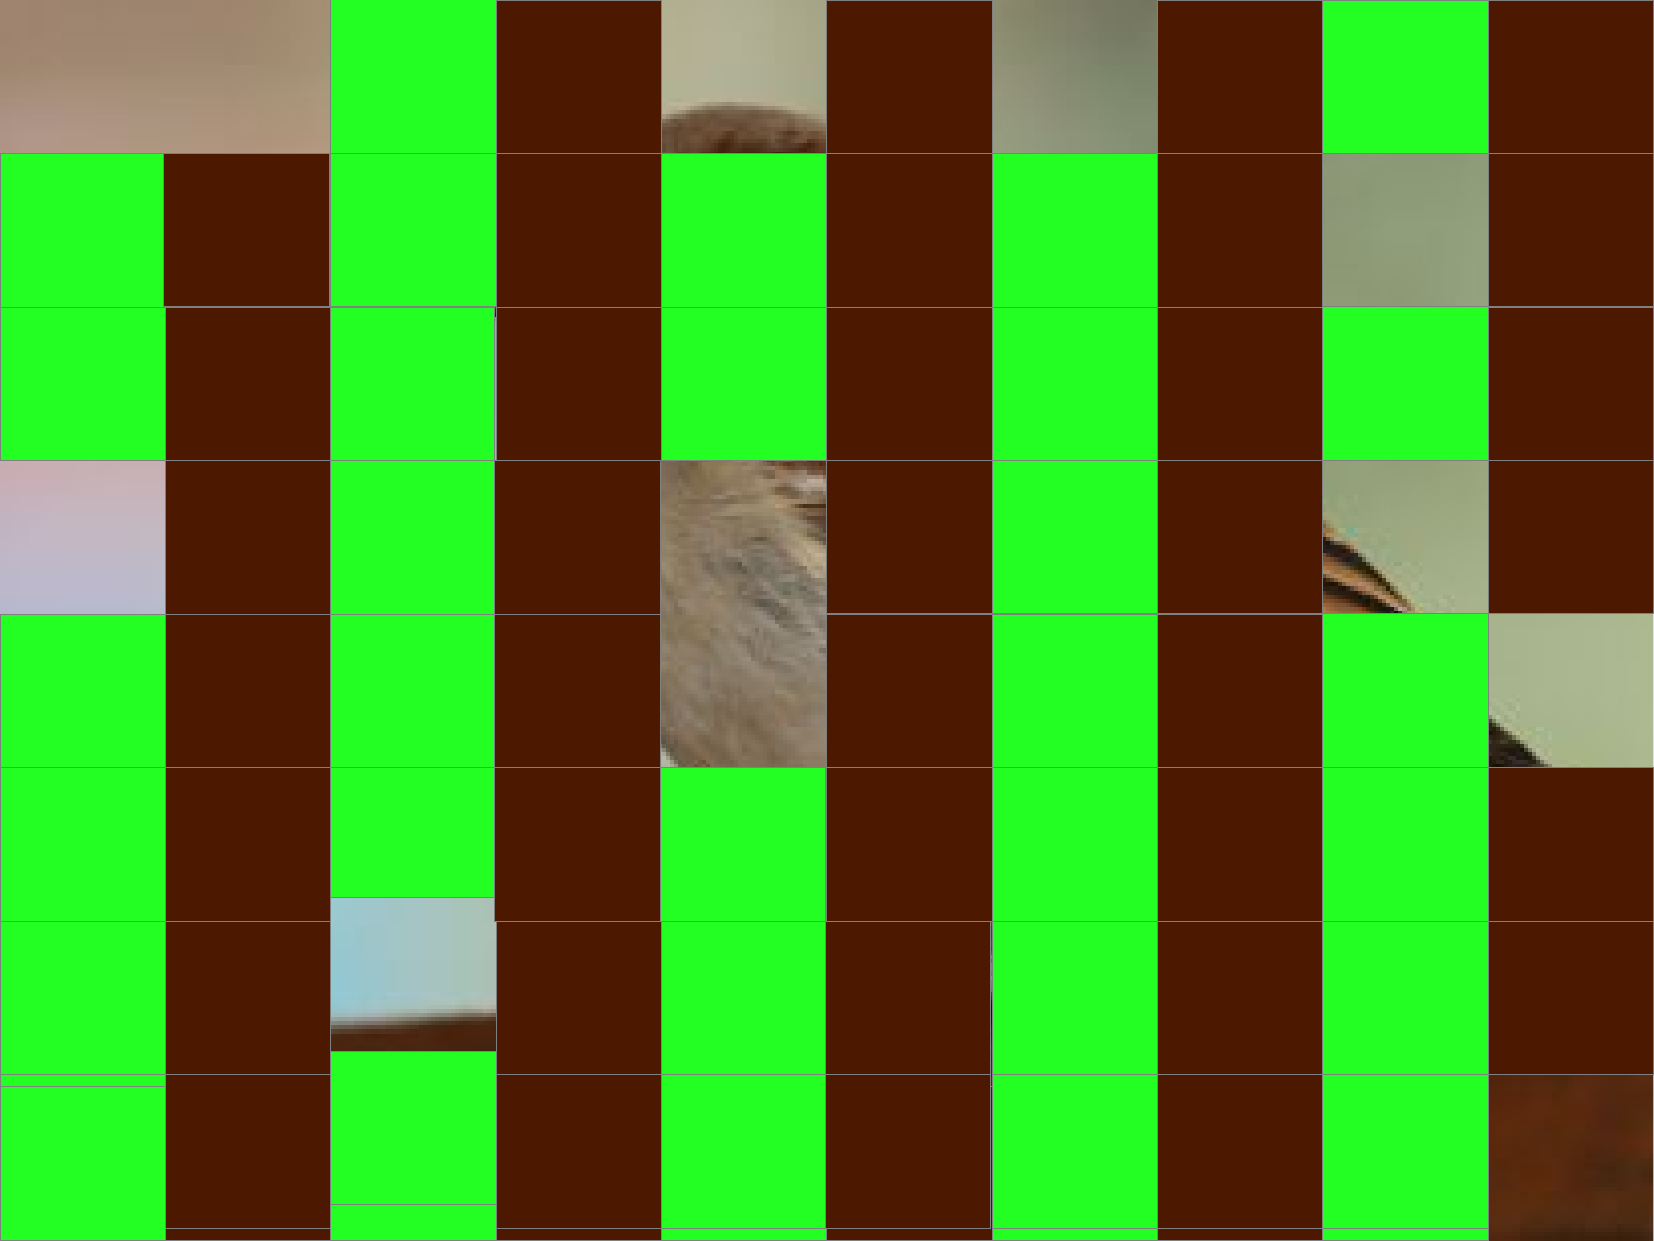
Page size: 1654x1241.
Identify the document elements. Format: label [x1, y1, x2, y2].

picture [993, 0, 1157, 153]
picture [1489, 1075, 1654, 1241]
picture [1489, 614, 1654, 767]
picture [661, 461, 826, 767]
picture [1323, 461, 1488, 613]
text_box [0, 0, 1654, 1241]
picture [1323, 154, 1488, 306]
picture [0, 461, 165, 614]
picture [662, 0, 826, 153]
picture [331, 898, 496, 1051]
picture [0, 0, 330, 153]
